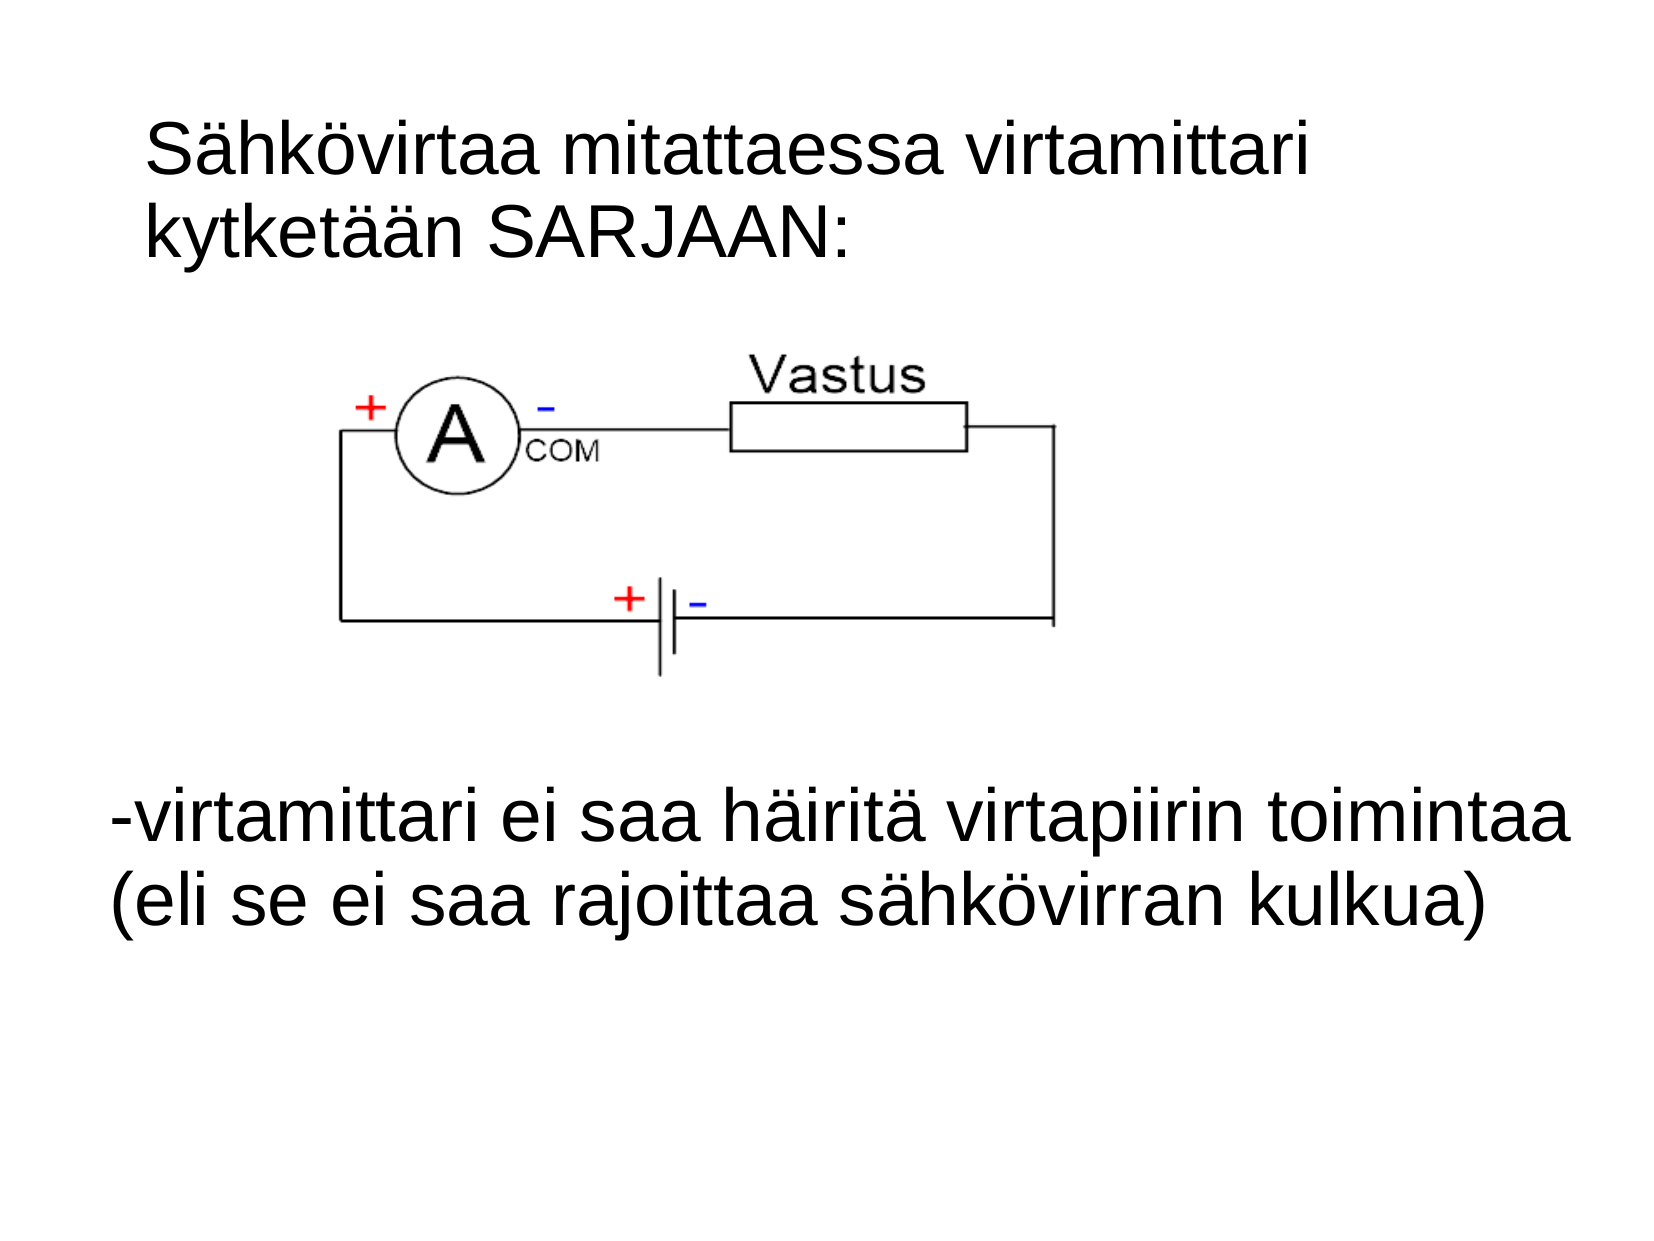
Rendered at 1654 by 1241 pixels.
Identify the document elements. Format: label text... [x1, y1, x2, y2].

text_box Sähkövirtaa mitattaessa virtamittari kytketään SARJAAN: [129, 94, 1607, 470]
picture [286, 307, 1087, 688]
text_box -virtamittari ei saa häiritä virtapiirin toimintaa (eli se ei saa rajoittaa sähkövirran kulkua) [94, 761, 1616, 945]
